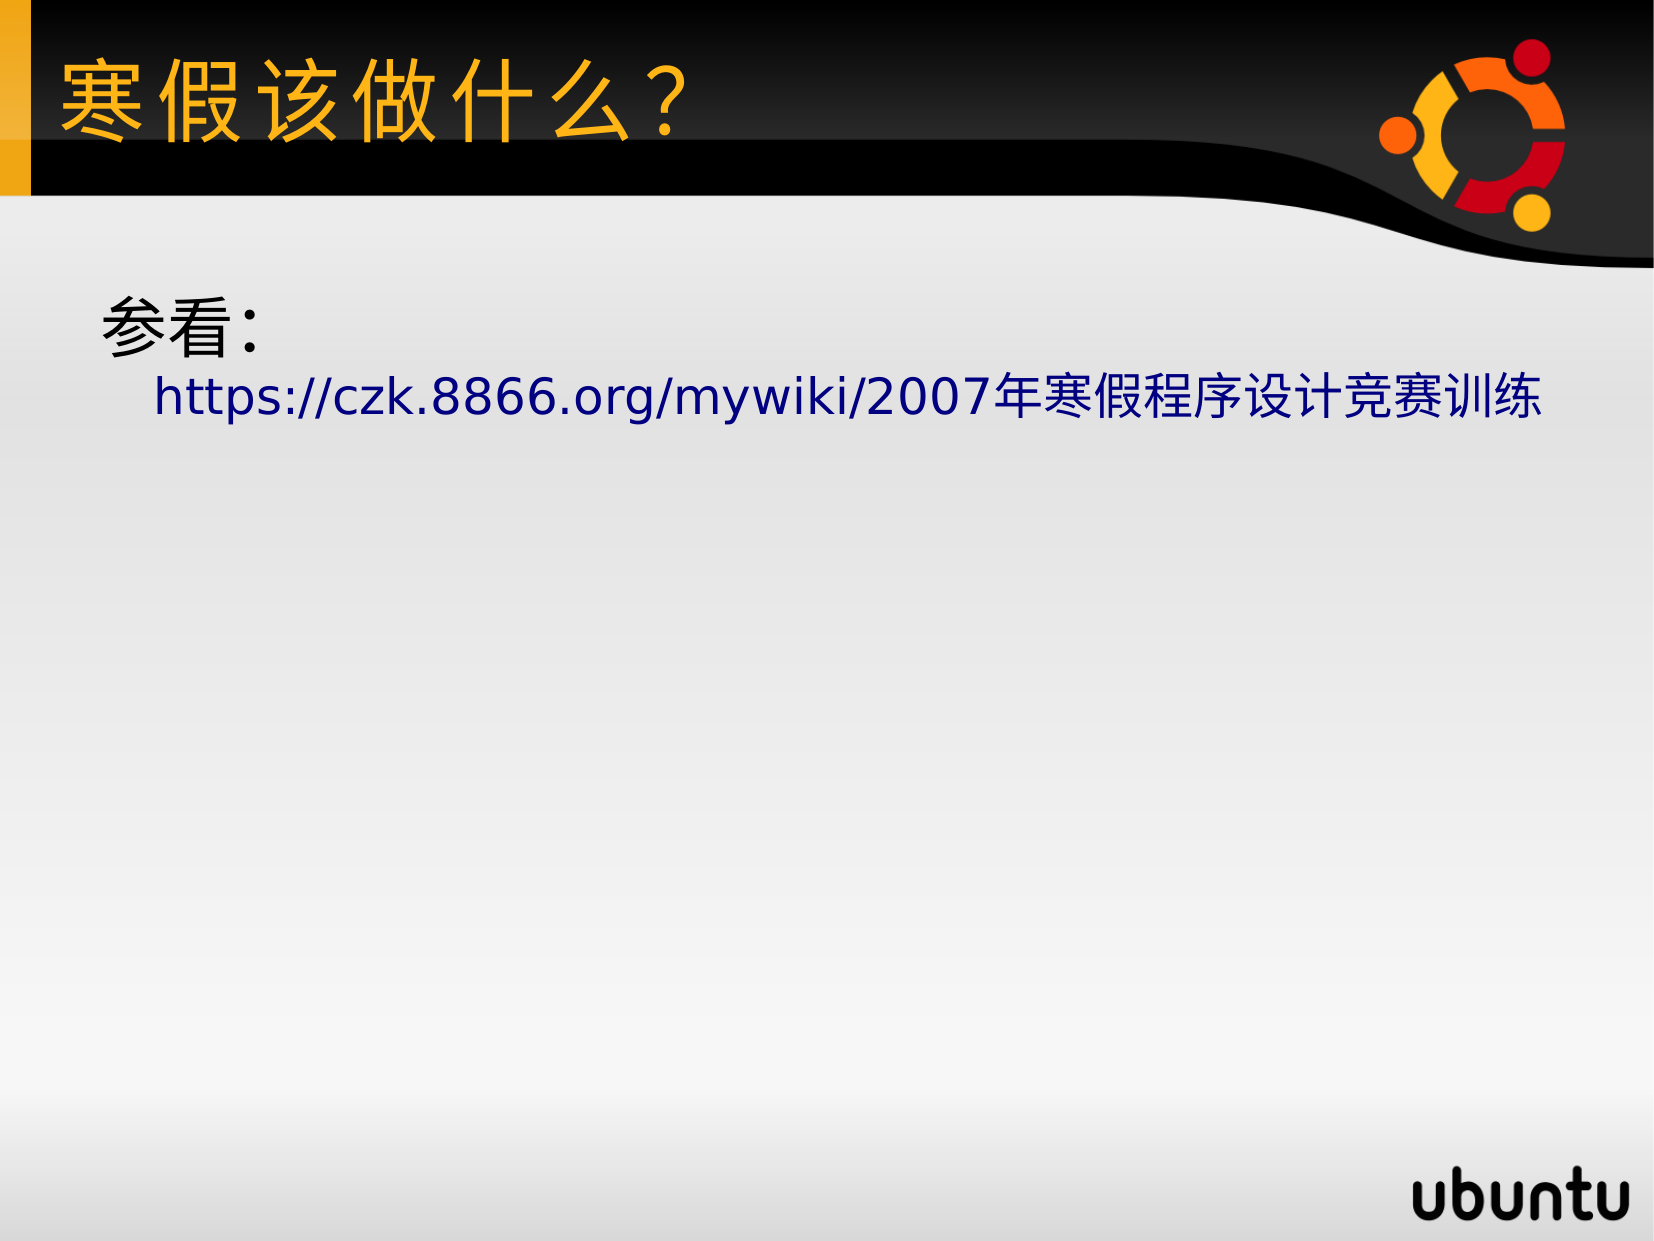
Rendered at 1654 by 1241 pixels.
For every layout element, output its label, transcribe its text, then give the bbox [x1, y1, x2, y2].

list 参看：https://czk.8866.org/mywiki/2007年寒假程序设计竞赛训练 [82, 290, 1571, 1094]
title 寒假该做什么？ [59, 36, 1270, 171]
picture [0, 0, 1654, 1241]
